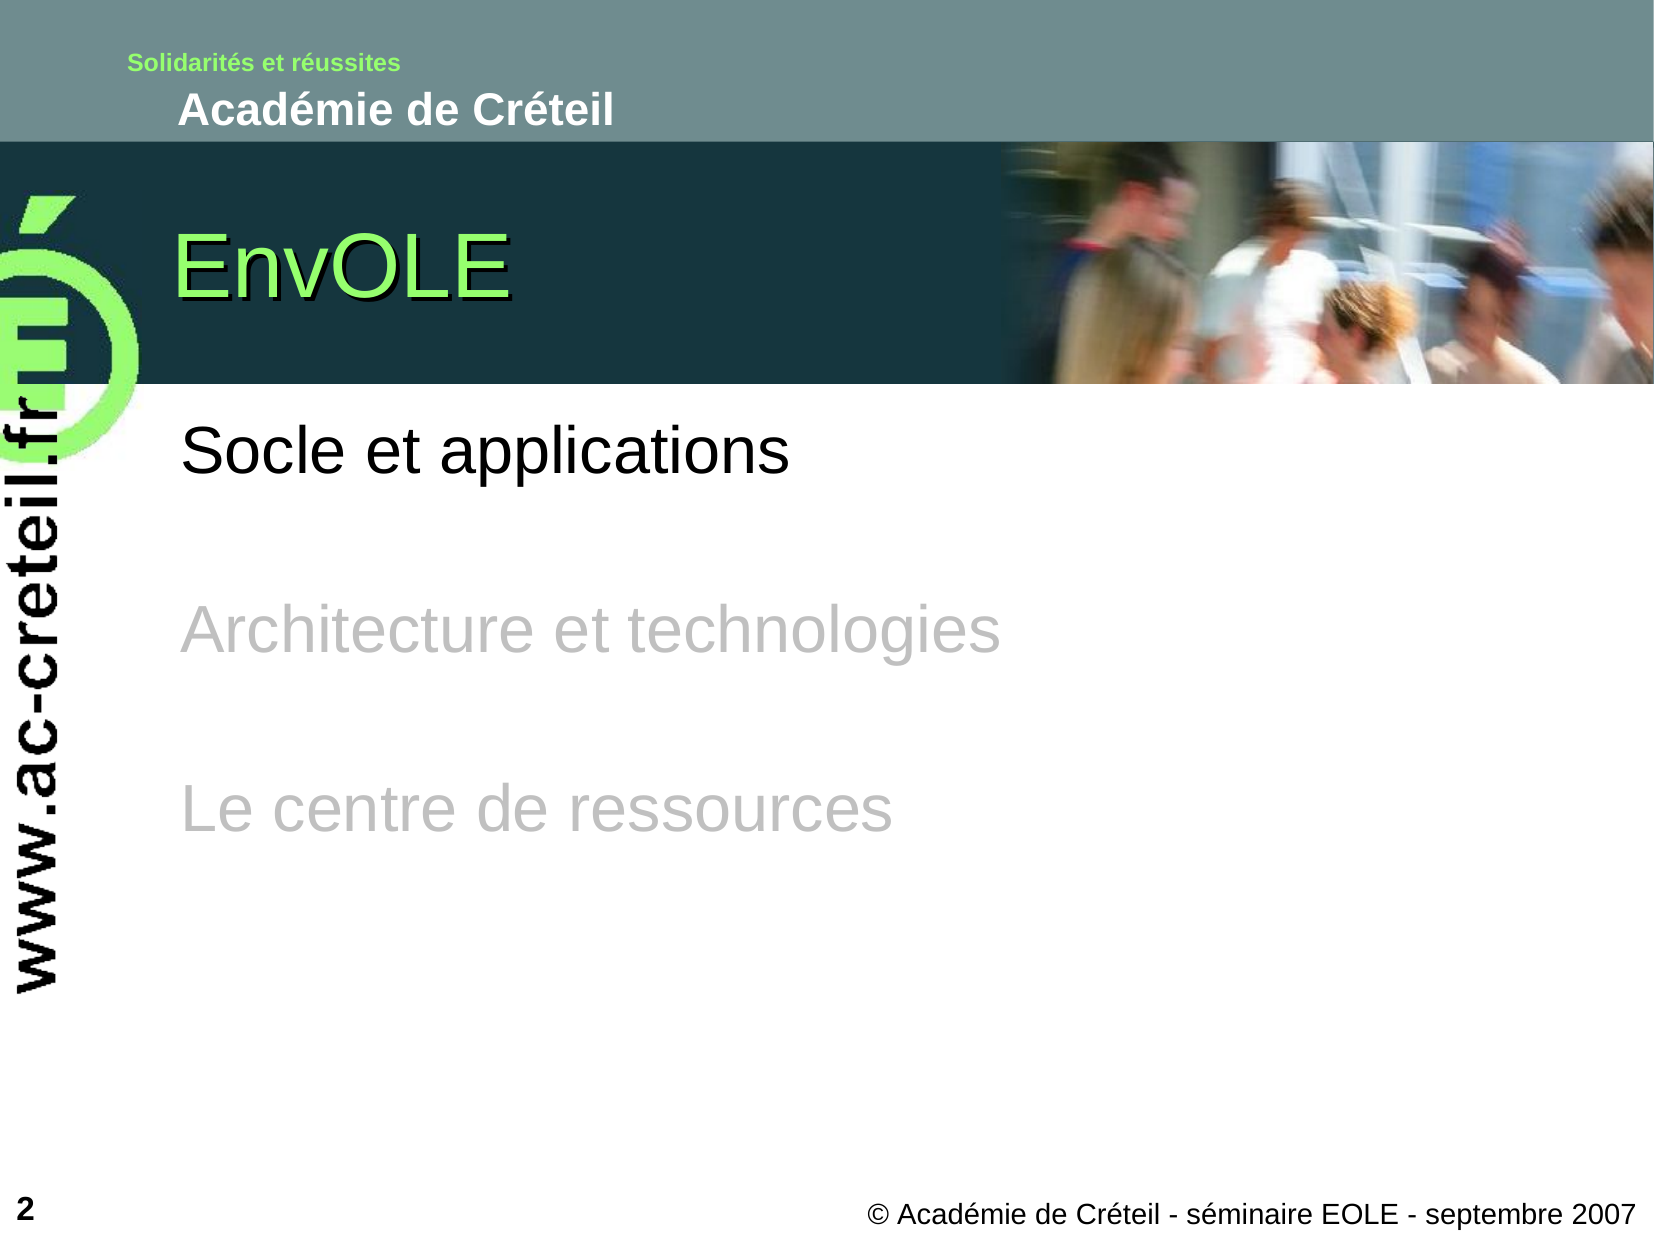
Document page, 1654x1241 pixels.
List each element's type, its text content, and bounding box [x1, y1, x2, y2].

picture [1001, 142, 1653, 147]
title EnvOLE [171, 147, 1654, 384]
picture [0, 190, 144, 999]
list Socle et applications Architecture et technologies Le centre de ressources [177, 413, 1625, 1109]
